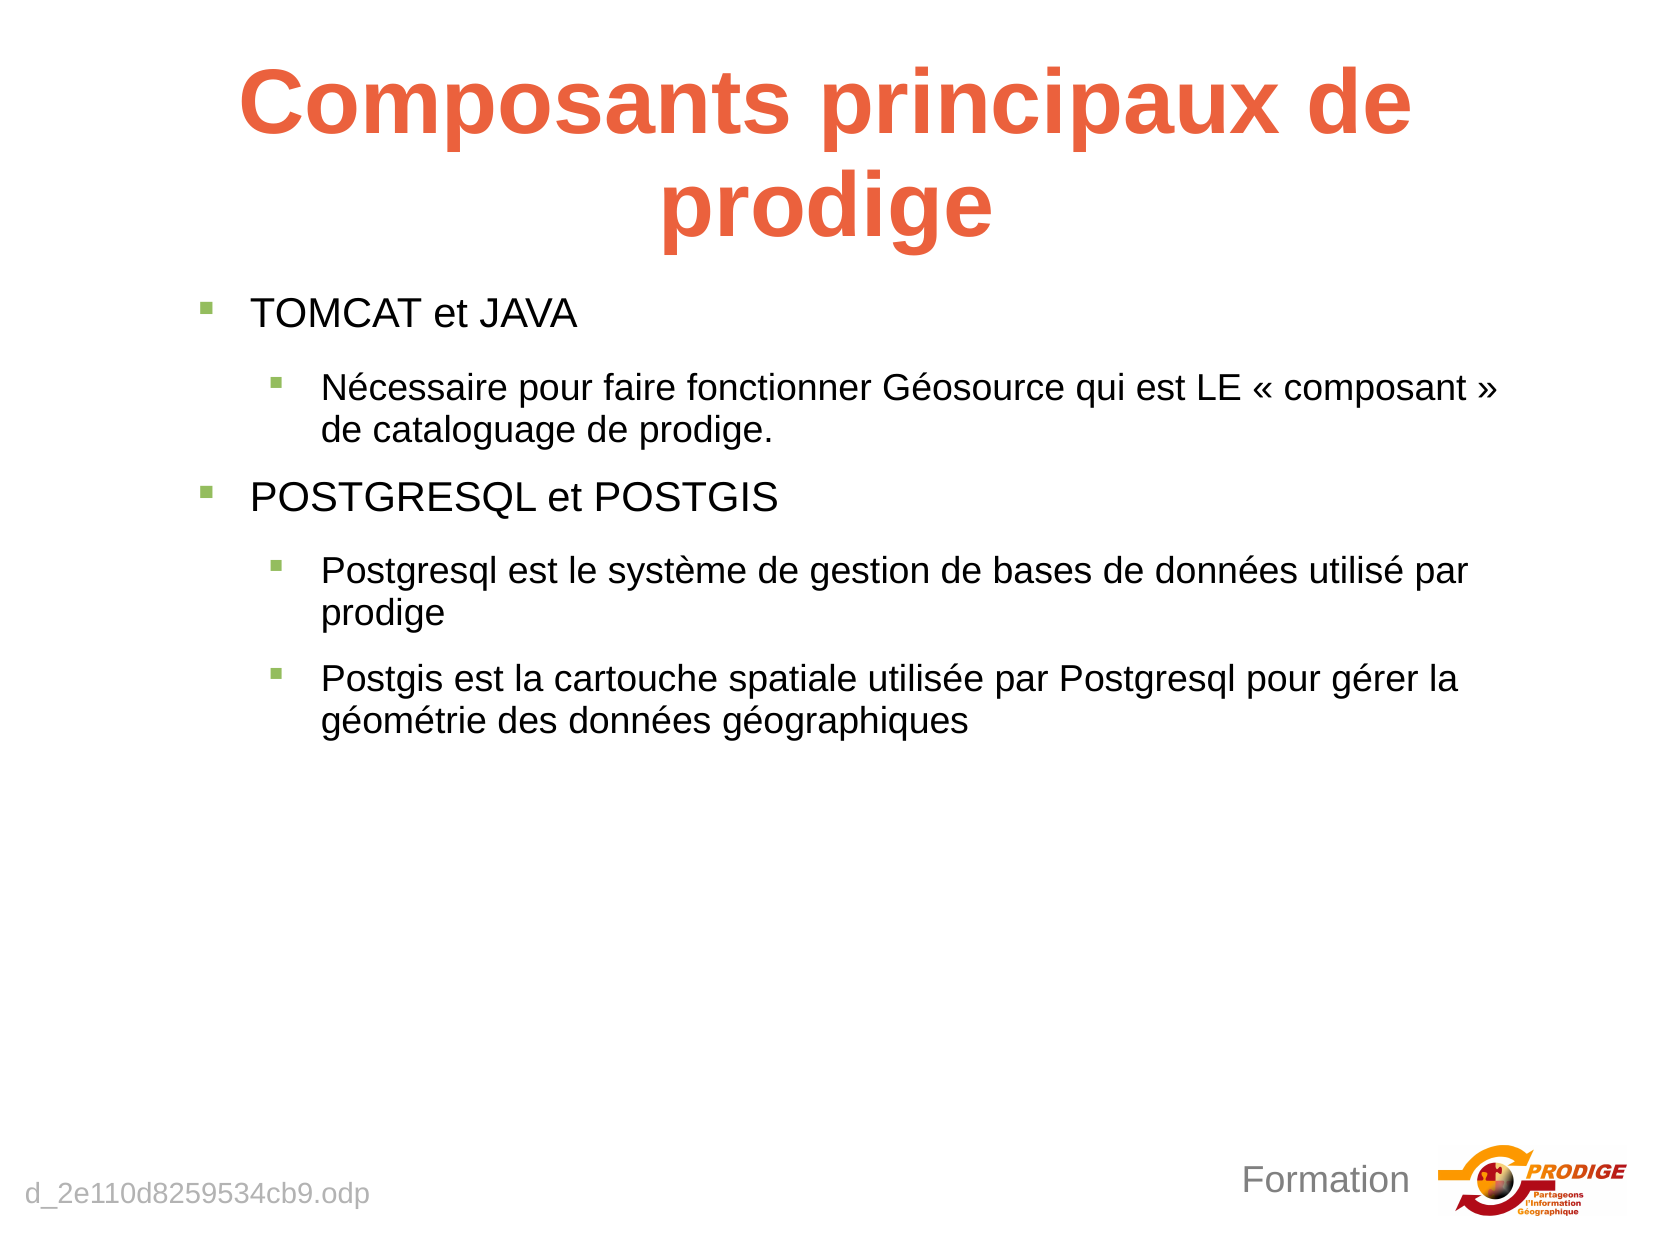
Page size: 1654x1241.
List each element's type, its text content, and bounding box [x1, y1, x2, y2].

picture [1438, 1145, 1627, 1216]
title Composants principaux de prodige [82, 49, 1571, 257]
list TOMCAT et JAVA Nécessaire pour faire fonctionner Géosource qui est LE « composant » de cataloguage de prodige. POSTGRESQL et POSTGIS Postgresql est le système de gestion de bases de données utilisé par prodige Postgis est la cartouche spatiale utilisée par Postgresql pour gérer la géométrie des données géographiques [179, 290, 1509, 1094]
